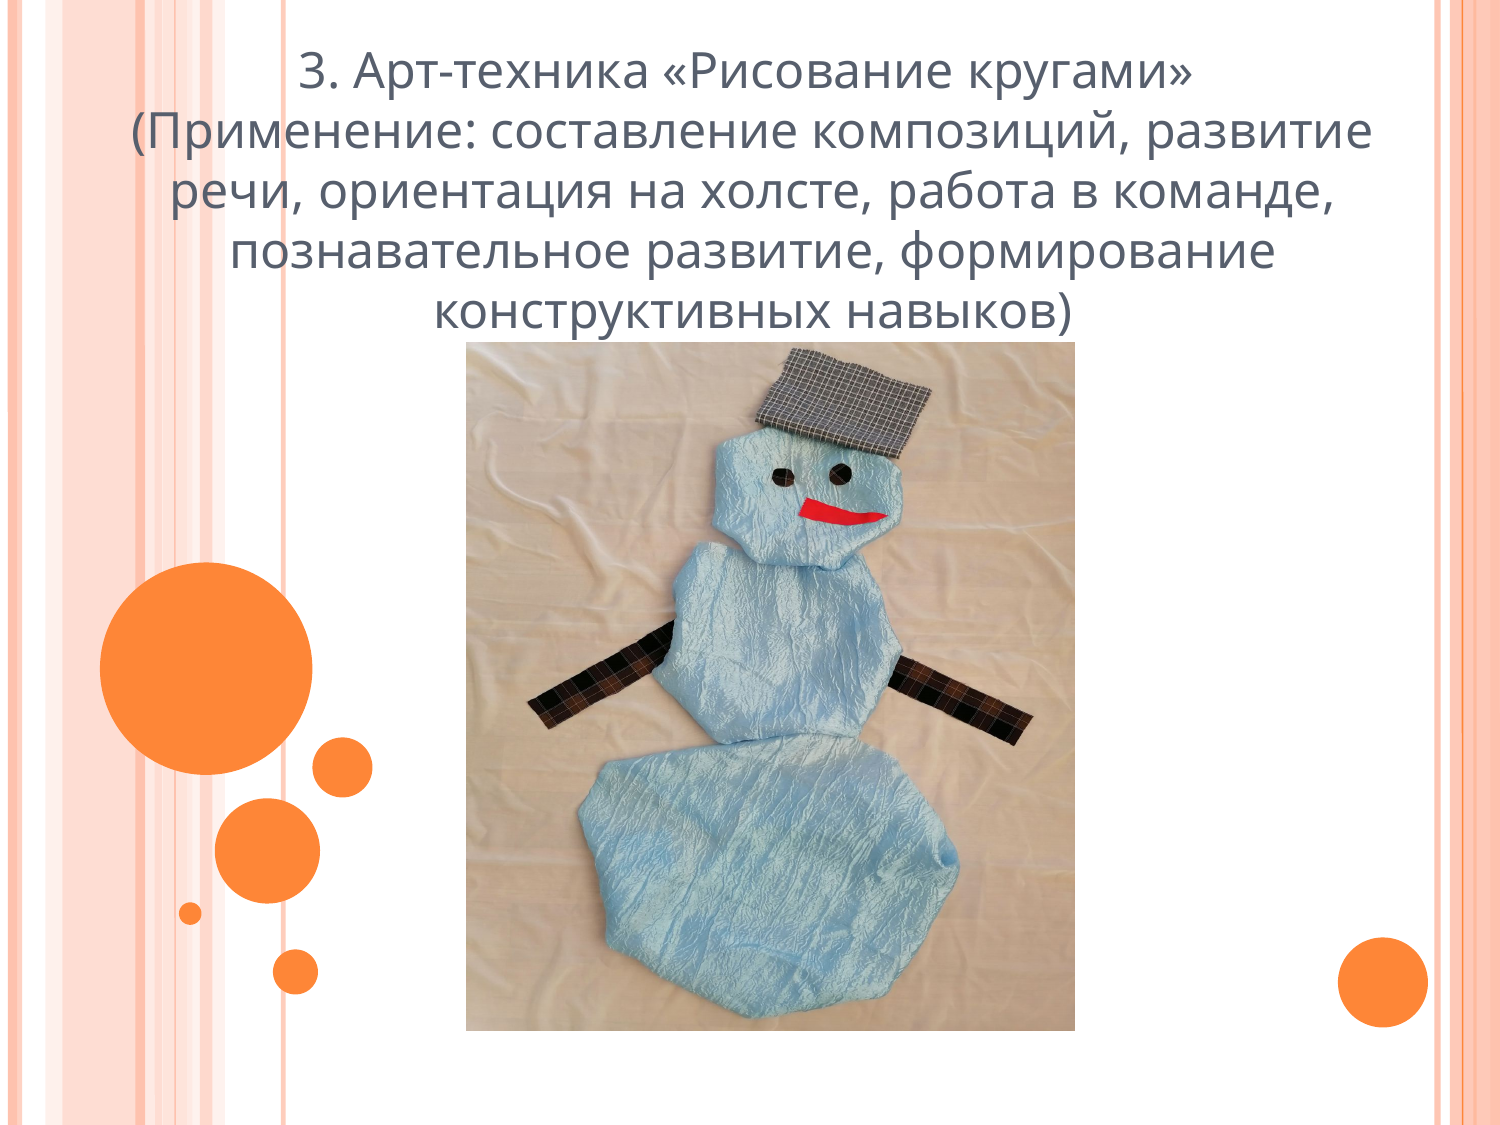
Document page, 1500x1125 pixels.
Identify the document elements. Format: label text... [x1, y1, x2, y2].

title 3. Арт-техника «Рисование кругами» (Применение: составление композиций, развитие речи, ориентация на холсте, работа в команде, познавательное развитие, формирование конструктивных навыков) [82, 30, 1424, 296]
picture [466, 342, 1075, 1031]
